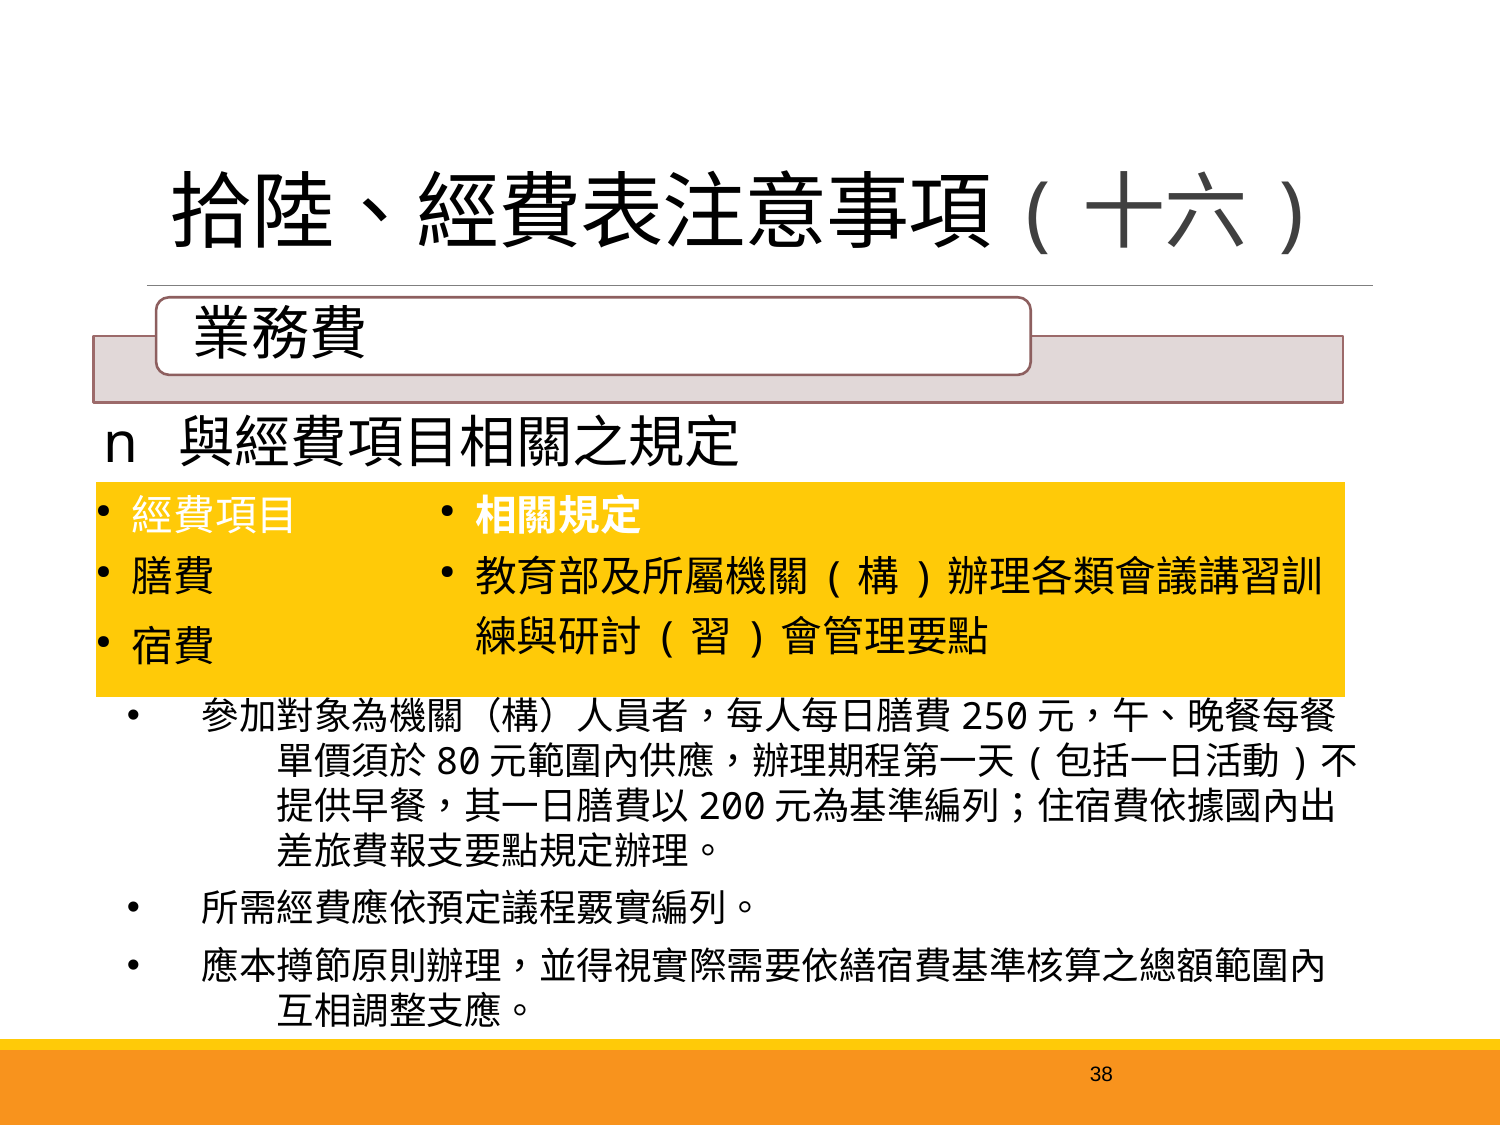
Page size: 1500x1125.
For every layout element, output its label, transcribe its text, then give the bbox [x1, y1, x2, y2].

table_cell 教育部及所屬機關(構)辦理各類會議講習訓練與研討(習)會管理要點 [440, 542, 1345, 684]
text_box 業務費 [156, 297, 1031, 375]
title 拾陸、經費表注意事項(十六) [134, 89, 1353, 267]
table_header 相關規定 [440, 482, 1345, 542]
text_box 與經費項目相關之規定 [88, 399, 1352, 482]
text_box [94, 336, 1343, 399]
text_box 參加對象為機關（構）人員者，每人每日膳費250元，午、晚餐每餐單價須於80元範圍內供應，辦理期程第一天(包括一日活動)不提供早餐，其一日膳費以200元為基準編列；住宿費依據國內出差旅費報支要點規定辦理。 所需經費應依預定議程覈實編列。 應本撙節原則辦理，並得視實際需要依繕宿費基準核算之總額範圍內互相調整支應。 [112, 684, 1376, 1039]
text_box 38 [1074, 1042, 1426, 1103]
table_header 經費項目 [96, 482, 440, 542]
table_cell 宿費 [96, 613, 440, 697]
table_cell 膳費 [96, 542, 440, 613]
